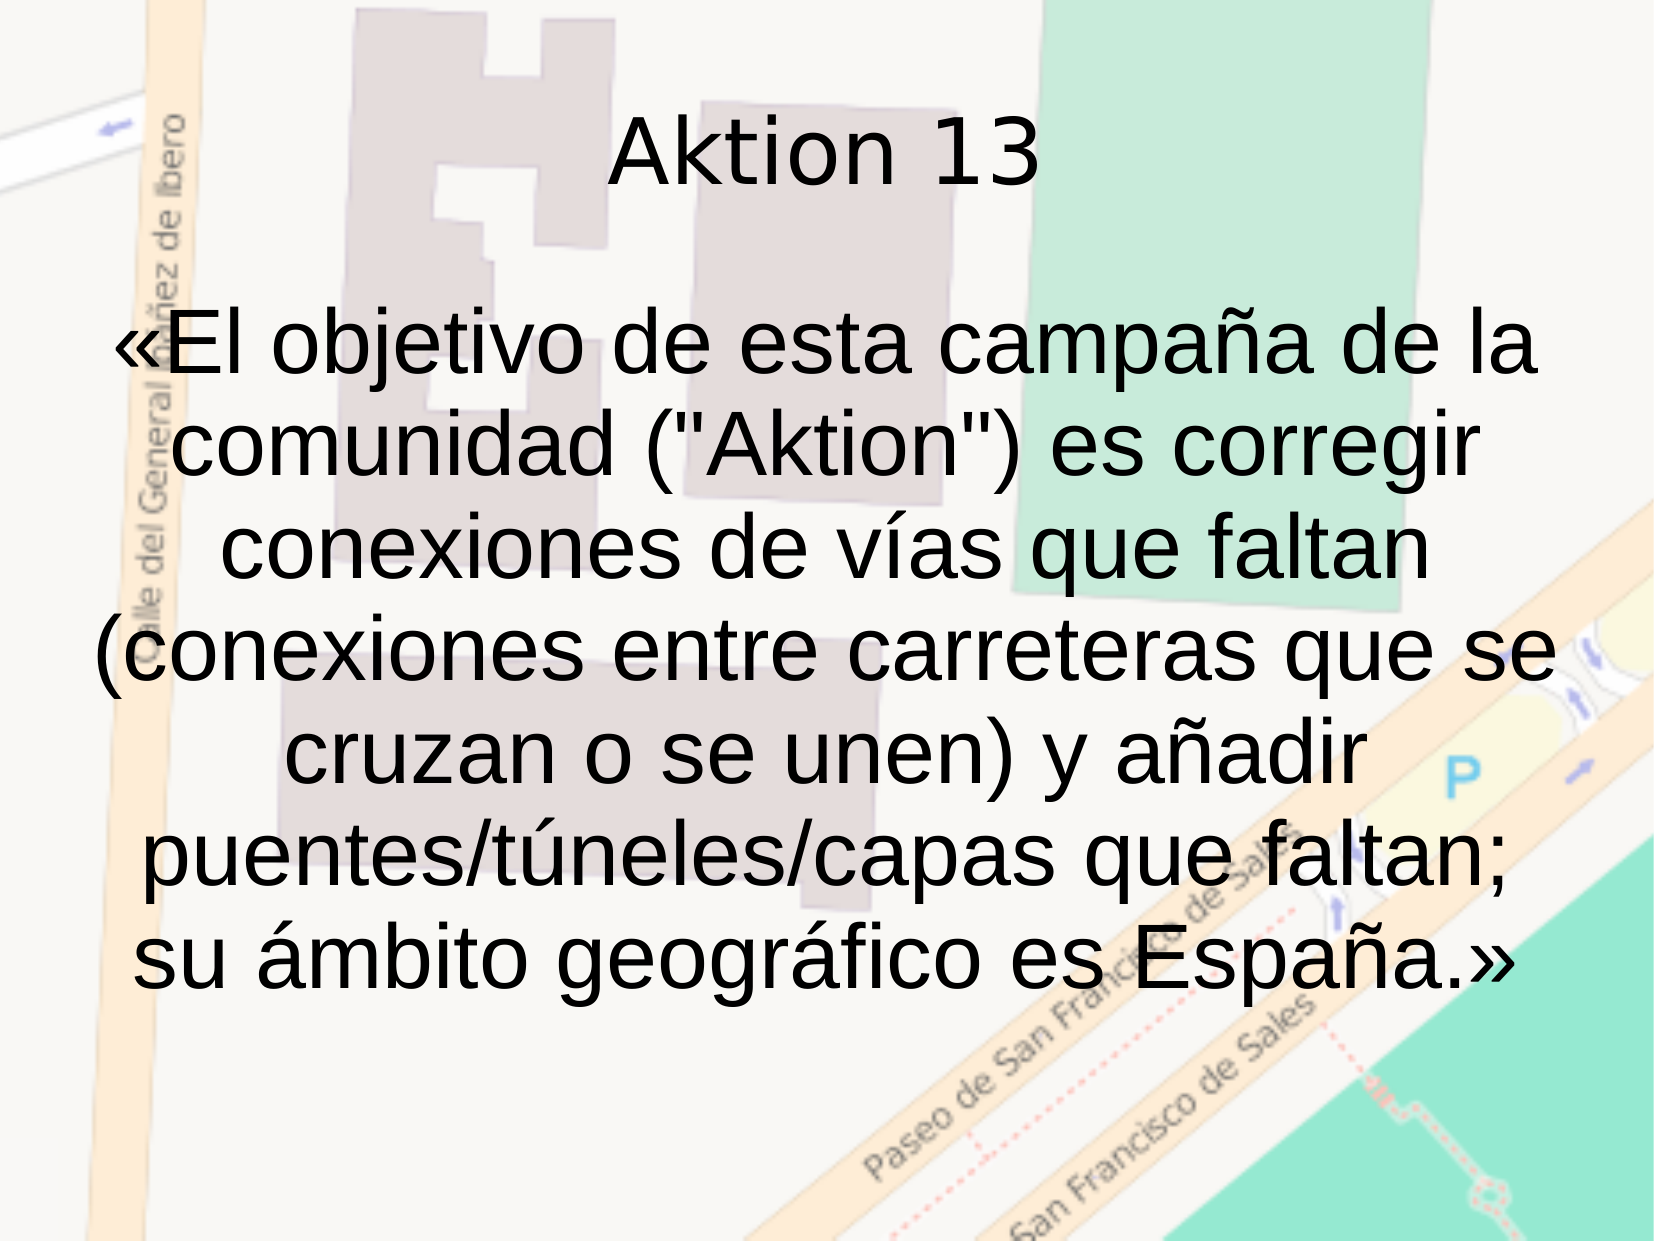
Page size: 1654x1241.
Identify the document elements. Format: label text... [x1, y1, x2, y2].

title Aktion 13 [82, 49, 1571, 257]
list «El objetivo de esta campaña de la comunidad ("Aktion") es corregir conexiones de vías que faltan (conexiones entre carreteras que se cruzan o se unen) y añadir puentes/túneles/capas que faltan; su ámbito geográfico es España.» [82, 290, 1571, 1109]
